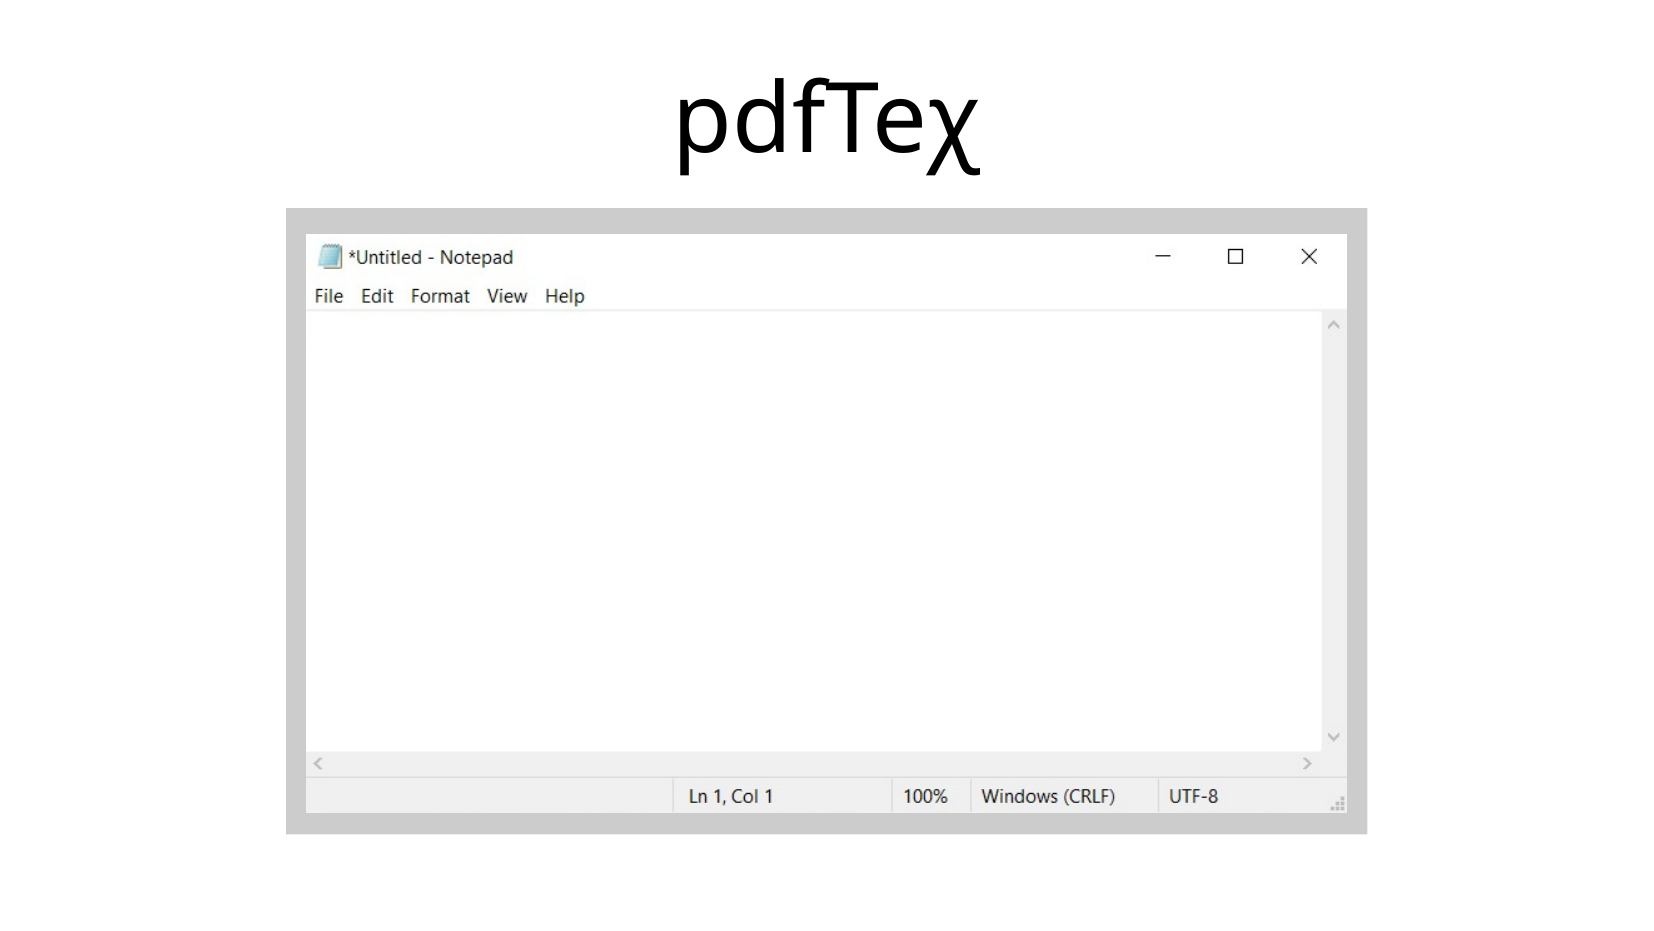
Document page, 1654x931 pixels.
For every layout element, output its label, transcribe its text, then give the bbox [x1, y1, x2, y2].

picture [306, 234, 1347, 813]
text_box [286, 208, 1368, 835]
title pdfTeχ [82, 37, 1571, 193]
